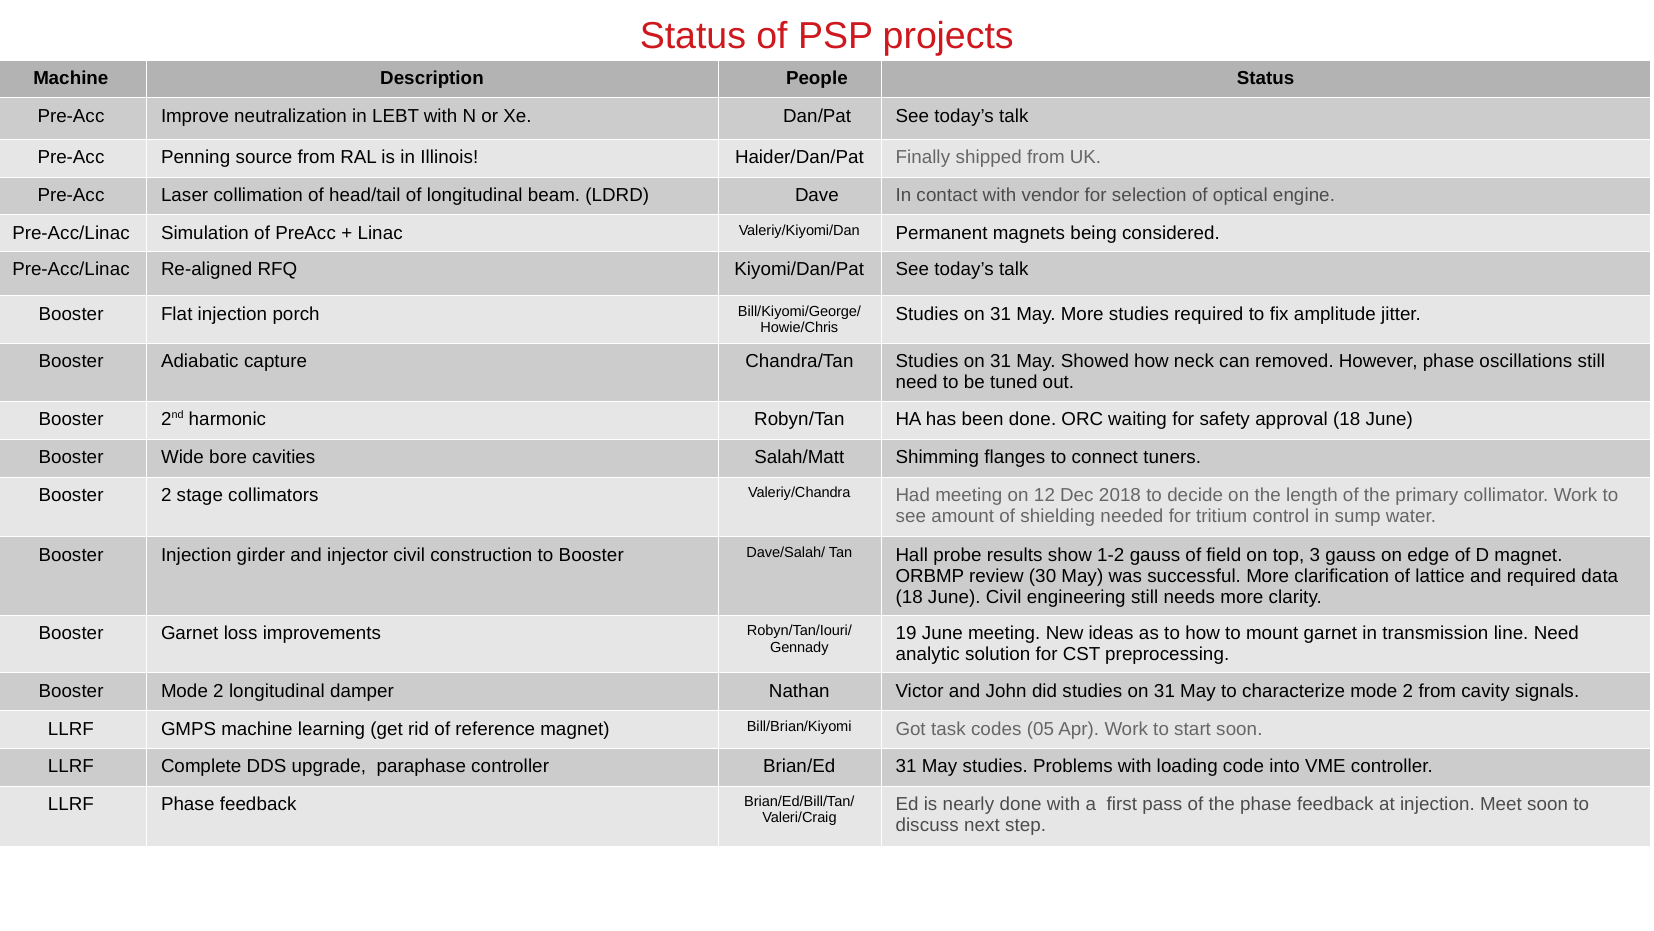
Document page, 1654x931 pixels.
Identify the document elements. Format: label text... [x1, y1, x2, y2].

table_cell Bill/Kiyomi/George/Howie/Chris [719, 296, 881, 343]
table_cell Booster [0, 402, 146, 439]
table_cell Laser collimation of head/tail of longitudinal beam. (LDRD) [147, 178, 718, 214]
table_cell See today’s talk [882, 98, 1650, 139]
table_cell LLRF [0, 749, 146, 786]
table_cell Phase feedback [147, 787, 718, 846]
table_cell Booster [0, 296, 146, 343]
table_cell Pre-Acc/Linac [0, 252, 146, 295]
table_header Status [882, 61, 1650, 97]
table_cell Pre-Acc/Linac [0, 215, 146, 251]
table_cell See today’s talk [882, 252, 1650, 295]
table_cell Pre-Acc [0, 98, 146, 139]
table_cell Booster [0, 537, 146, 615]
table_cell Booster [0, 440, 146, 477]
table_cell Valeriy/Chandra [719, 478, 881, 536]
table_cell Booster [0, 673, 146, 710]
text_box Status of PSP projects [615, 6, 1039, 64]
table_cell Salah/Matt [719, 440, 881, 477]
table_cell Studies on 31 May. Showed how neck can removed. However, phase oscillations still need to be tuned out. [882, 344, 1650, 401]
table_cell Permanent magnets being considered. [882, 215, 1650, 251]
table_cell Had meeting on 12 Dec 2018 to decide on the length of the primary collimator. Work to see amount of shielding needed for tritium control in sump water. [882, 478, 1650, 536]
table_cell Garnet loss improvements [147, 616, 718, 672]
table_cell GMPS machine learning (get rid of reference magnet) [147, 711, 718, 748]
table_cell Shimming flanges to connect tuners. [882, 440, 1650, 477]
table_cell 2 stage collimators [147, 478, 718, 536]
table_header People [719, 64, 881, 97]
table_cell Flat injection porch [147, 296, 718, 343]
table_cell HA has been done. ORC waiting for safety approval (18 June) [882, 402, 1650, 439]
table_cell Improve neutralization in LEBT with N or Xe. [147, 98, 718, 139]
table_cell Brian/Ed [719, 749, 881, 786]
table_cell Ed is nearly done with a first pass of the phase feedback at injection. Meet soon to discuss next step. [882, 787, 1650, 846]
table_cell Brian/Ed/Bill/Tan/Valeri/Craig [719, 787, 881, 846]
table_cell Dan/Pat [719, 98, 881, 139]
table_cell Re-aligned RFQ [147, 252, 718, 295]
table_cell In contact with vendor for selection of optical engine. [882, 178, 1650, 214]
table_cell Dave/Salah/ Tan [719, 537, 881, 615]
table_cell Victor and John did studies on 31 May to characterize mode 2 from cavity signals. [882, 673, 1650, 710]
table_cell Mode 2 longitudinal damper [147, 673, 718, 710]
table_cell Robyn/Tan [719, 402, 881, 439]
table_cell Hall probe results show 1-2 gauss of field on top, 3 gauss on edge of D magnet. ORBMP review (30 May) was successful. More clarification of lattice and required data (18 June). Civil engineering still needs more clarity. [882, 537, 1650, 615]
table_cell Booster [0, 616, 146, 672]
table_cell Pre-Acc [0, 178, 146, 214]
table_cell 31 May studies. Problems with loading code into VME controller. [882, 749, 1650, 786]
table_cell Wide bore cavities [147, 440, 718, 477]
table_cell Booster [0, 344, 146, 401]
table_header Machine [0, 61, 146, 97]
table_cell LLRF [0, 711, 146, 748]
table_cell Studies on 31 May. More studies required to fix amplitude jitter. [882, 296, 1650, 343]
table_cell Got task codes (05 Apr). Work to start soon. [882, 711, 1650, 748]
table_cell Finally shipped from UK. [882, 140, 1650, 177]
table_cell 19 June meeting. New ideas as to how to mount garnet in transmission line. Need analytic solution for CST preprocessing. [882, 616, 1650, 672]
table_cell Kiyomi/Dan/Pat [719, 252, 881, 295]
table_cell Bill/Brian/Kiyomi [719, 711, 881, 748]
table_cell Complete DDS upgrade, paraphase controller [147, 749, 718, 786]
table_cell Booster [0, 478, 146, 536]
table_cell Robyn/Tan/Iouri/Gennady [719, 616, 881, 672]
table_cell Simulation of PreAcc + Linac [147, 215, 718, 251]
table_cell LLRF [0, 787, 146, 846]
table_cell Pre-Acc [0, 140, 146, 177]
table_cell Chandra/Tan [719, 344, 881, 401]
table_cell 2nd harmonic [147, 402, 718, 439]
table_cell Nathan [719, 673, 881, 710]
table_cell Dave [719, 178, 881, 214]
table_cell Haider/Dan/Pat [719, 140, 881, 177]
table_cell Penning source from RAL is in Illinois! [147, 140, 718, 177]
table_header Description [147, 61, 718, 97]
table_cell Valeriy/Kiyomi/Dan [719, 215, 881, 251]
table_cell Injection girder and injector civil construction to Booster [147, 537, 718, 615]
table_cell Adiabatic capture [147, 344, 718, 401]
